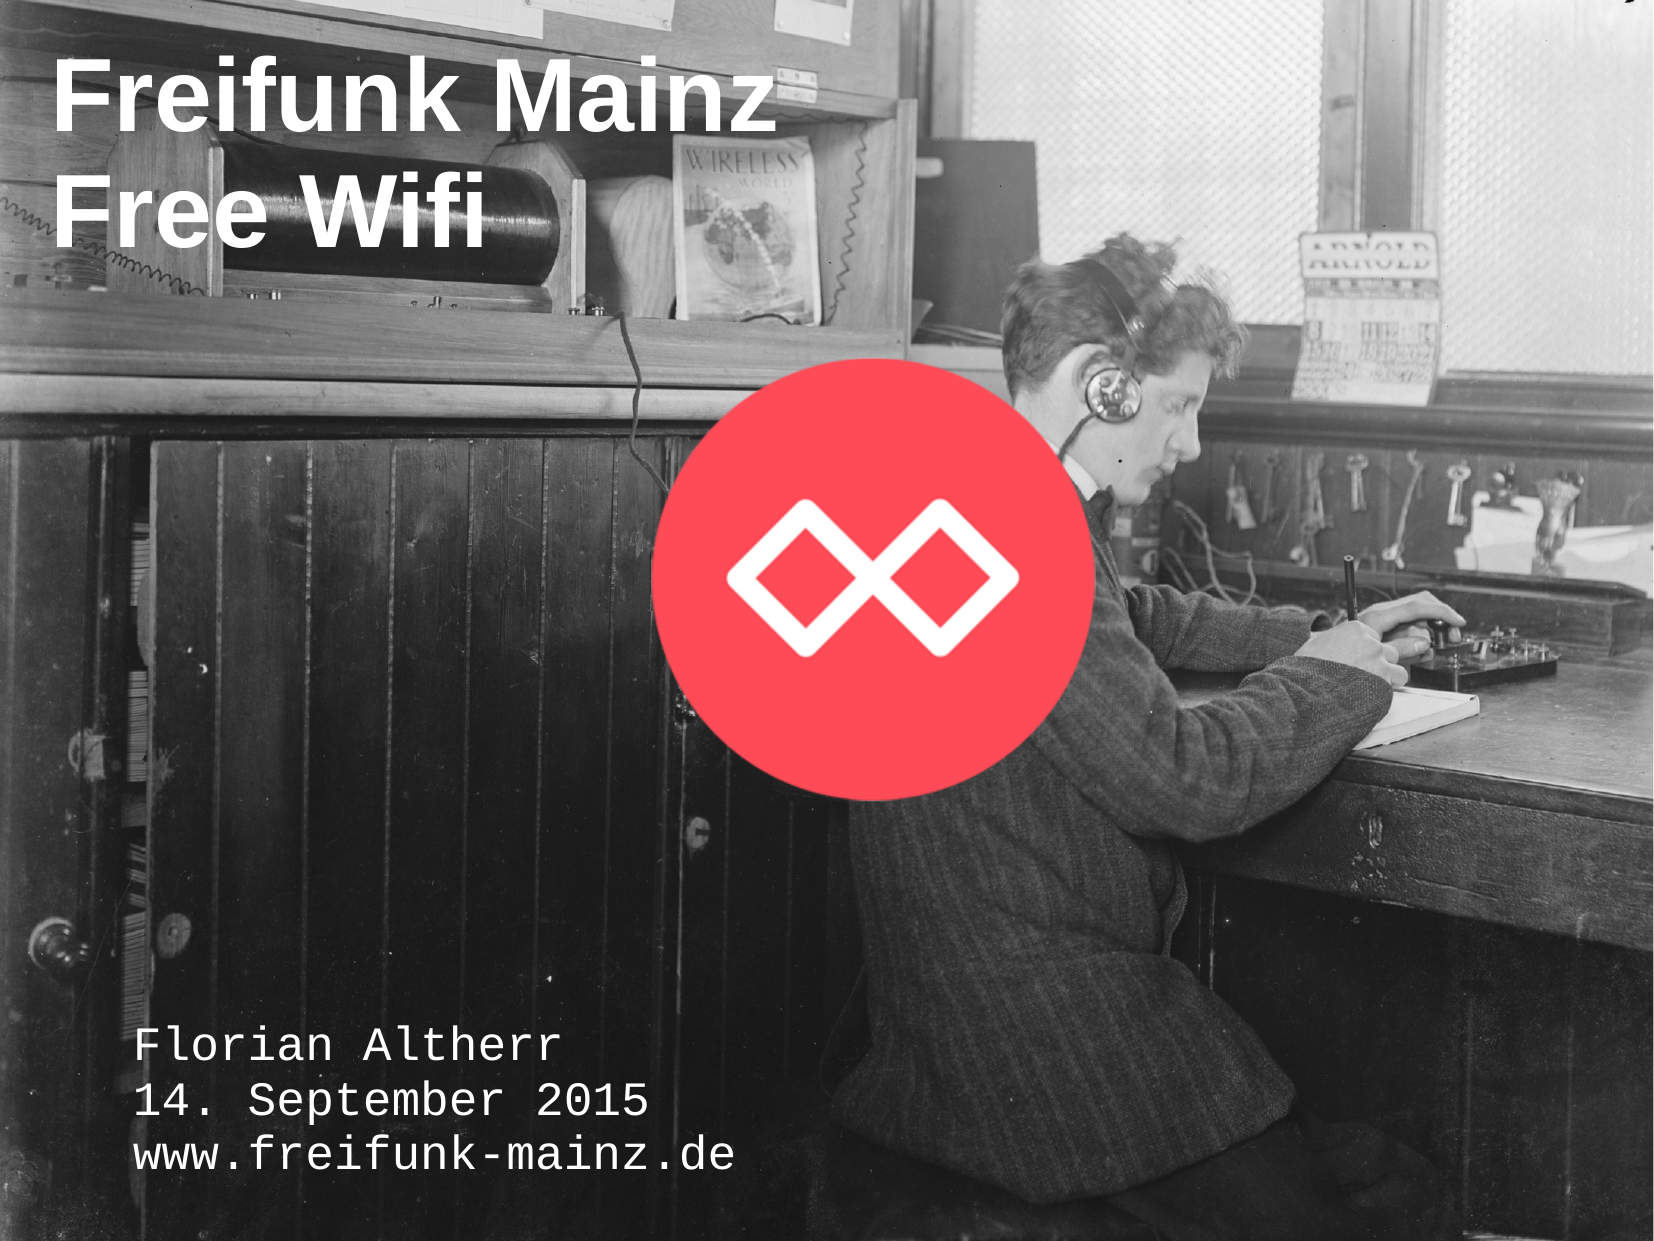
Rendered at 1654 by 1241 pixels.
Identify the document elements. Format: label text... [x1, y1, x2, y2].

text_box Freifunk Mainz Free Wifi [35, 29, 796, 277]
text_box Florian Altherr 14. September 2015 www.freifunk-mainz.de [118, 1013, 752, 1192]
picture [0, 0, 1654, 1241]
